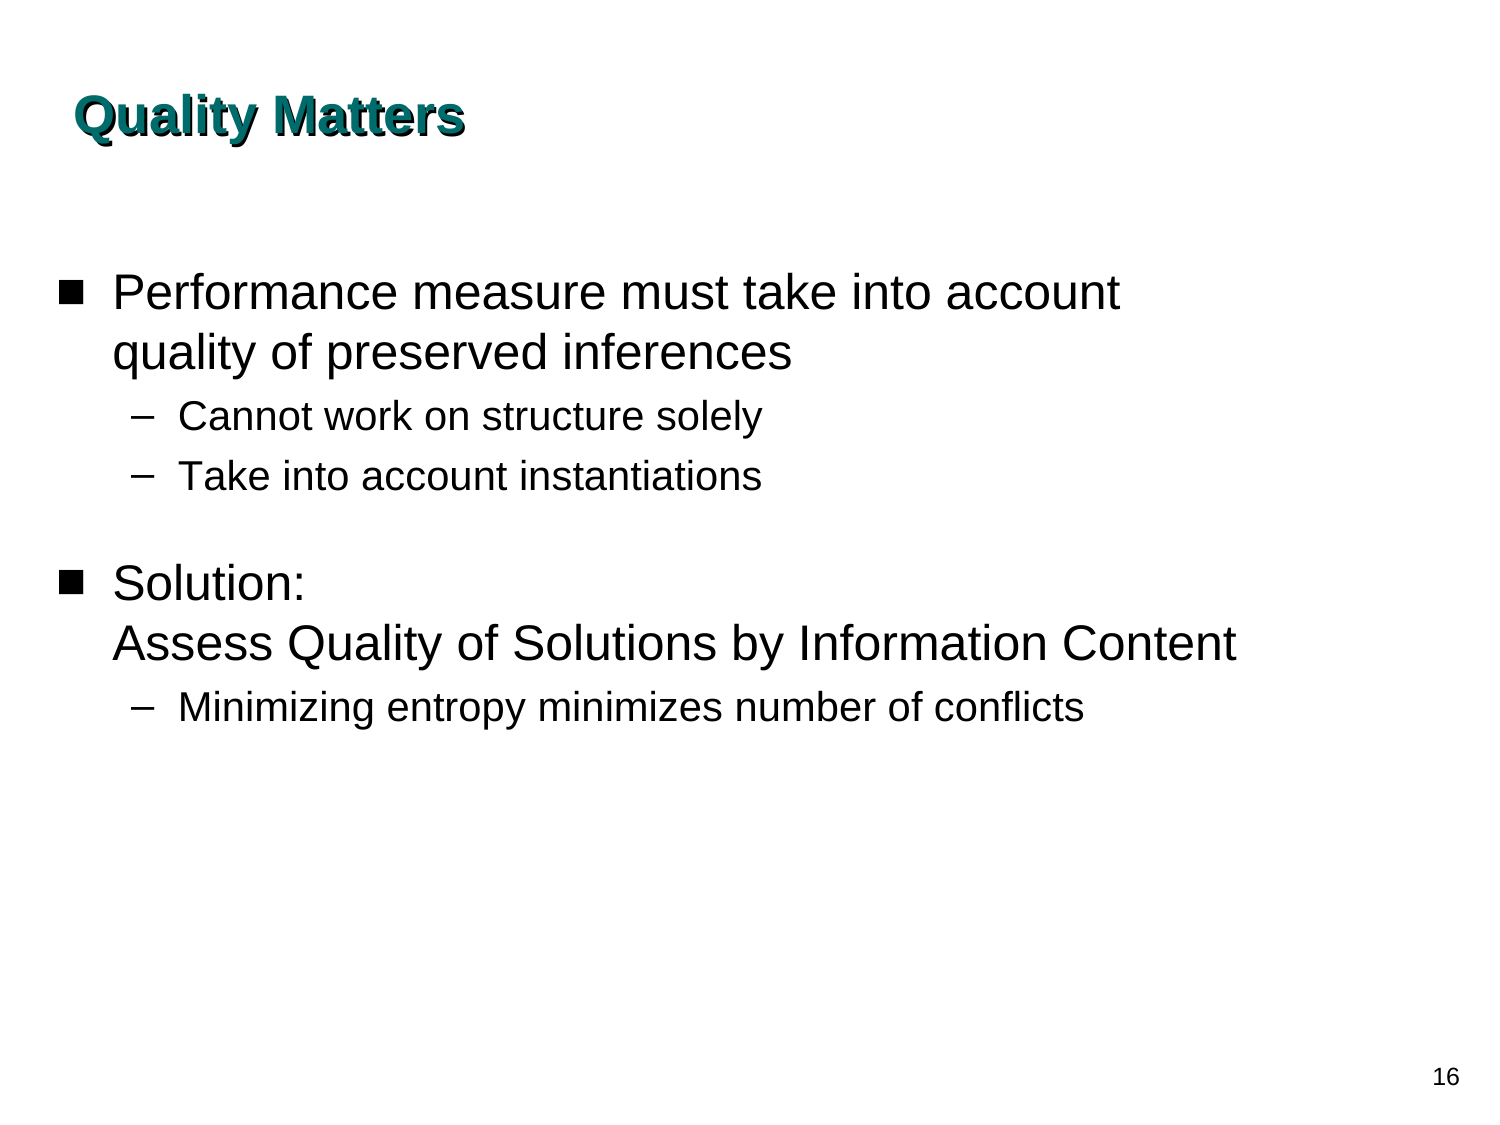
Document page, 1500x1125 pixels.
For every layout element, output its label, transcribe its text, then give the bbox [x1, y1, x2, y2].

list Performance measure must take into account quality of preserved inferences Cannot work on structure solely Take into account instantiations Solution: Assess Quality of Solutions by Information Content Minimizing entropy minimizes number of conflicts [56, 259, 1444, 1003]
title Quality Matters [59, 9, 1447, 215]
